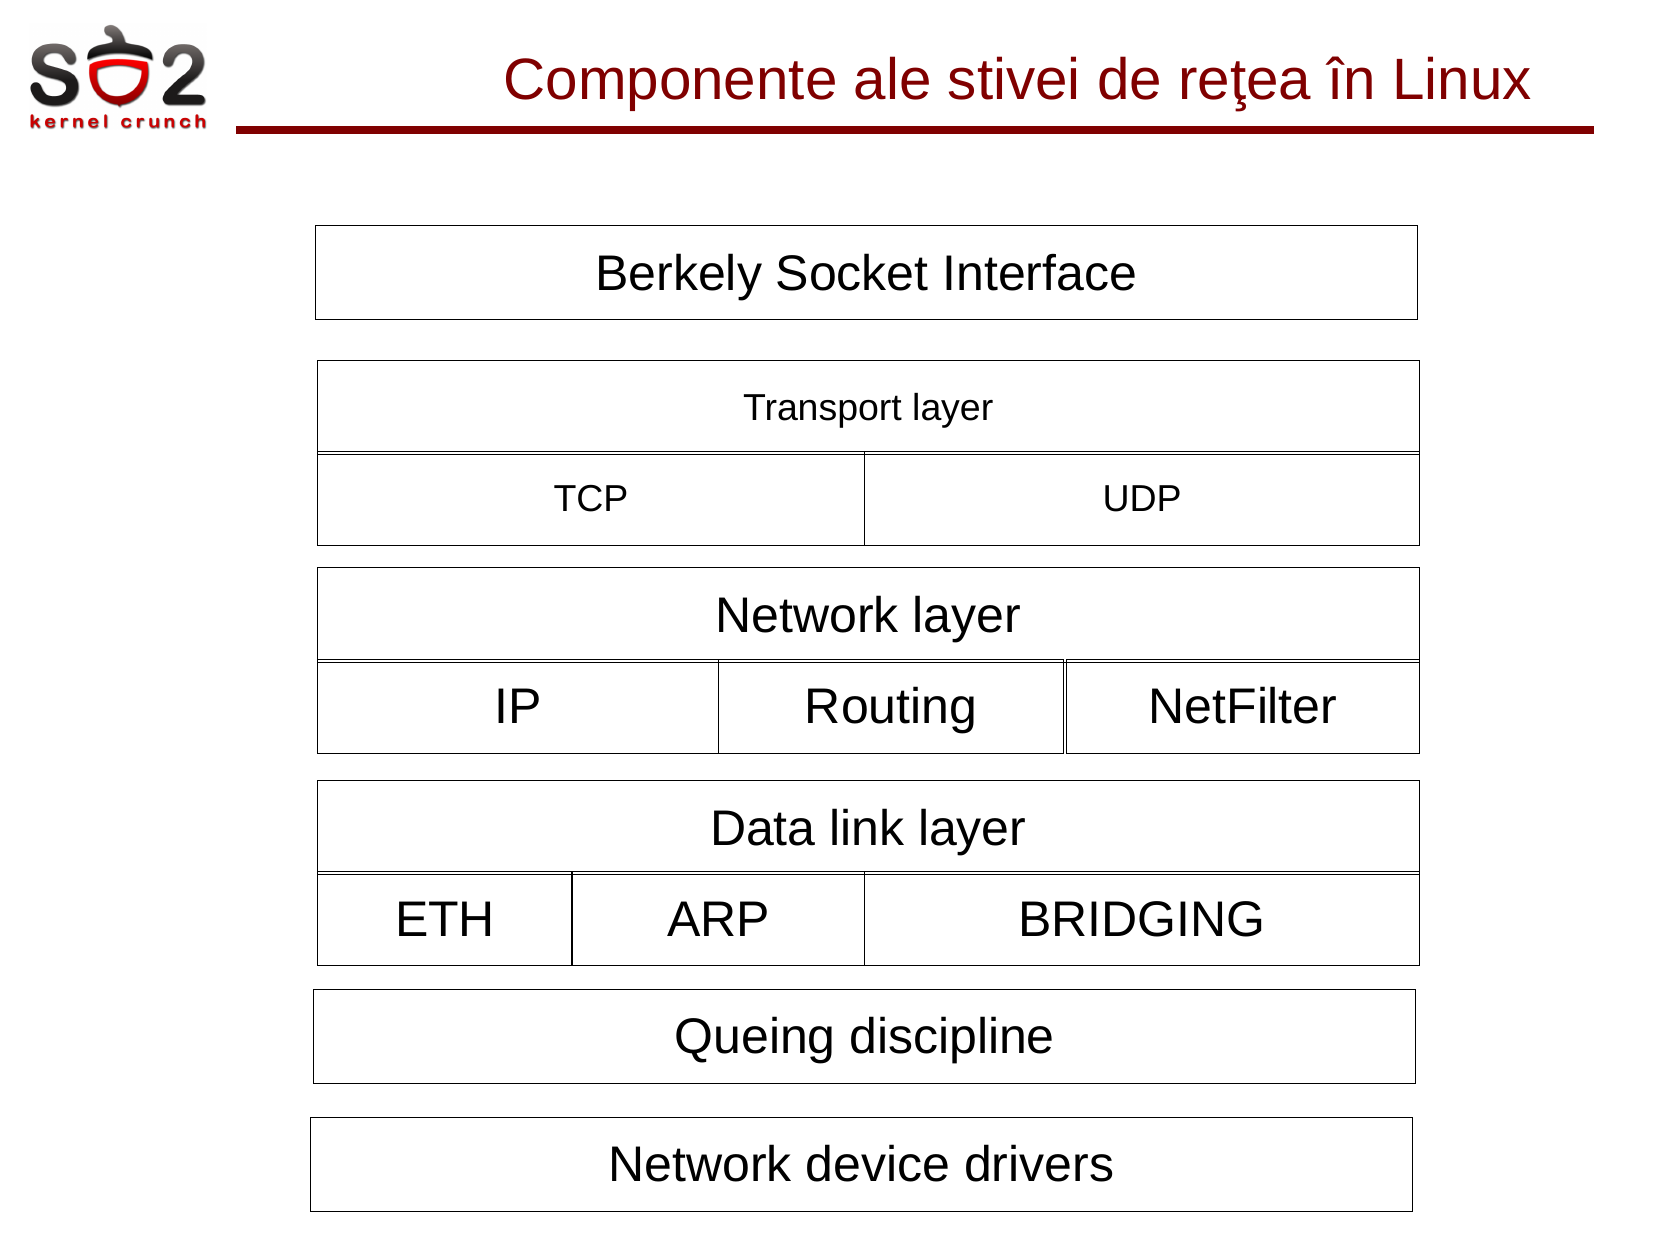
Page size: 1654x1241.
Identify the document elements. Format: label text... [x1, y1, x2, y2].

text_box Network device drivers [310, 1117, 1413, 1212]
text_box Network layer [317, 567, 1420, 663]
text_box UDP [864, 451, 1420, 546]
text_box Data link layer [317, 780, 1420, 871]
text_box NetFilter [1066, 659, 1420, 754]
text_box TCP [317, 451, 864, 546]
picture [29, 23, 121, 130]
text_box IP [317, 659, 718, 754]
text_box BRIDGING [865, 871, 1420, 966]
text_box Berkely Socket Interface [315, 225, 1418, 320]
text_box ETH [317, 871, 573, 966]
text_box Queing discipline [313, 989, 1416, 1084]
text_box Routing [718, 659, 1064, 754]
title Componente ale stivei de reţea în Linux [121, 11, 1534, 148]
text_box ARP [573, 871, 865, 966]
text_box Transport layer [317, 360, 1420, 451]
